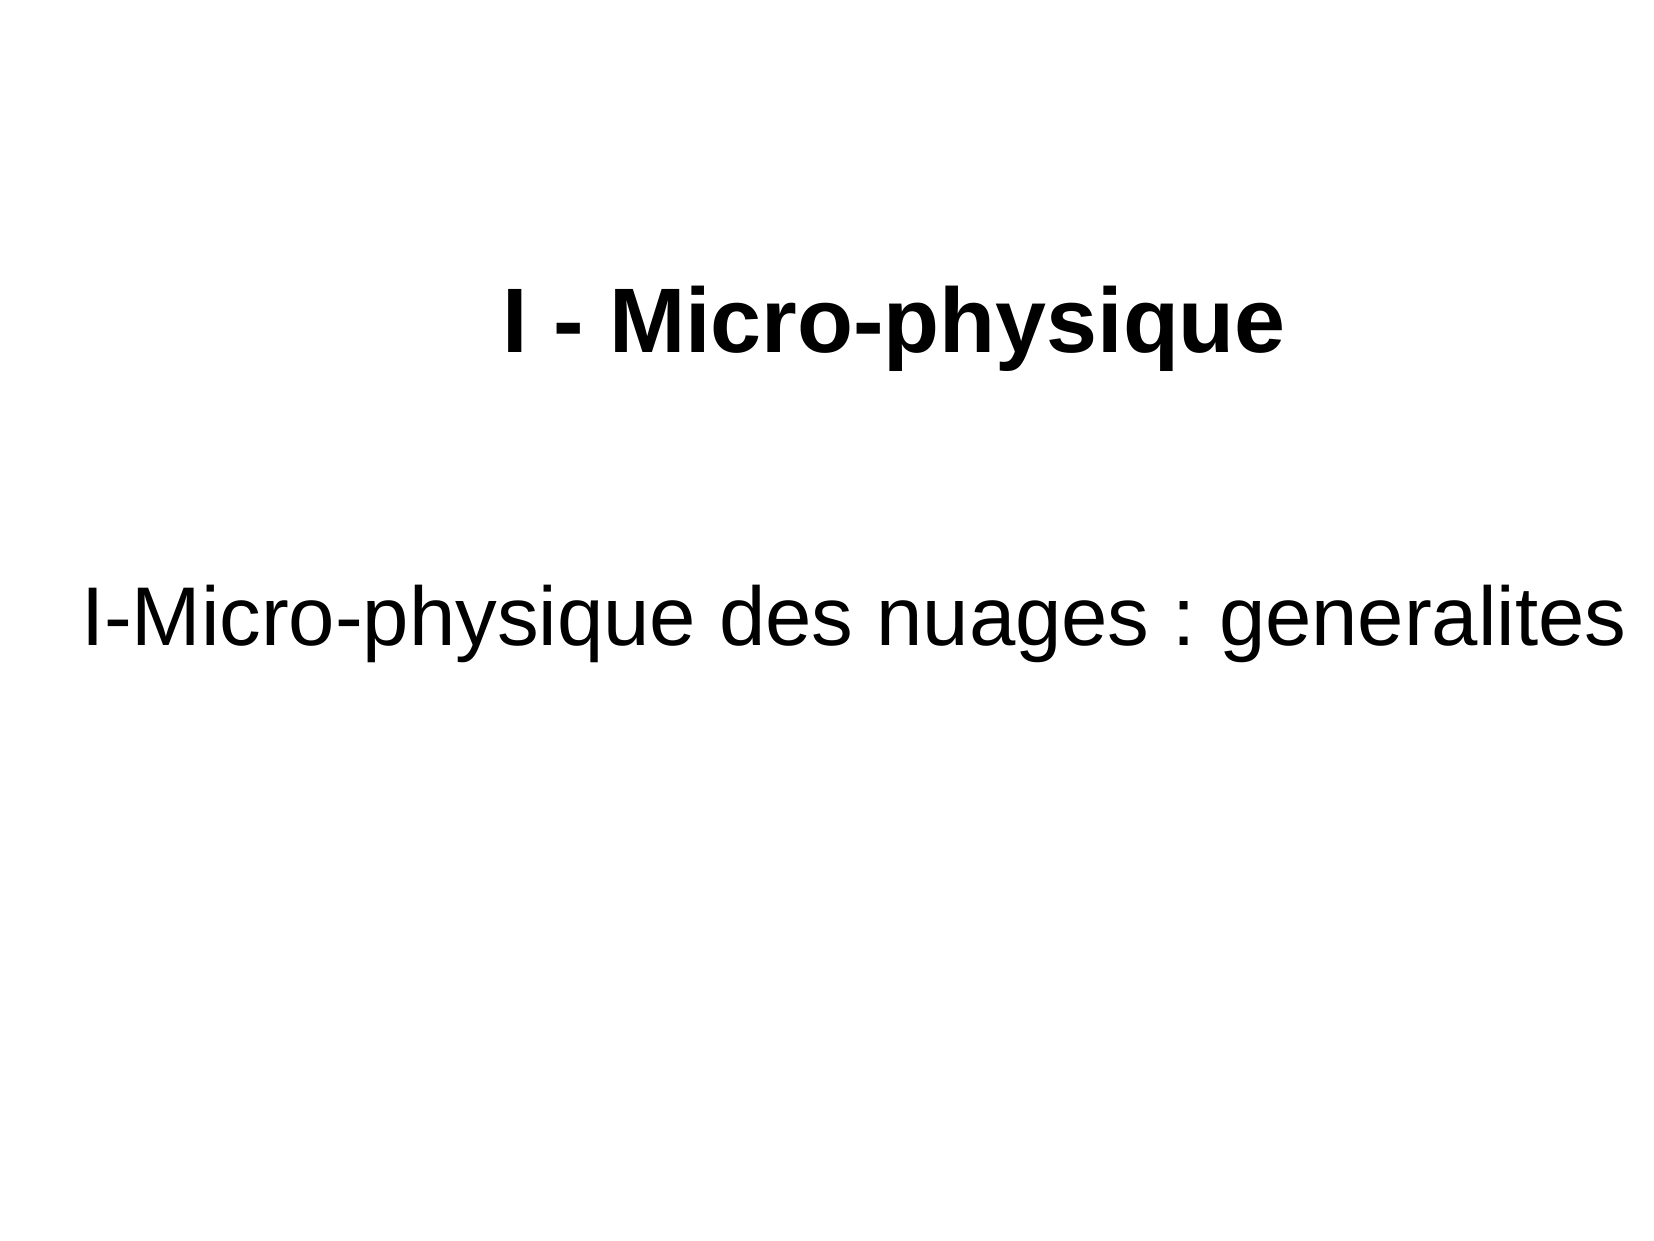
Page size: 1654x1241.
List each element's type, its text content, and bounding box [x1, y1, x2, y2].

text_box I - Micro-physique [487, 262, 1313, 380]
text_box I-Micro-physique des nuages : generalites [66, 562, 1613, 671]
